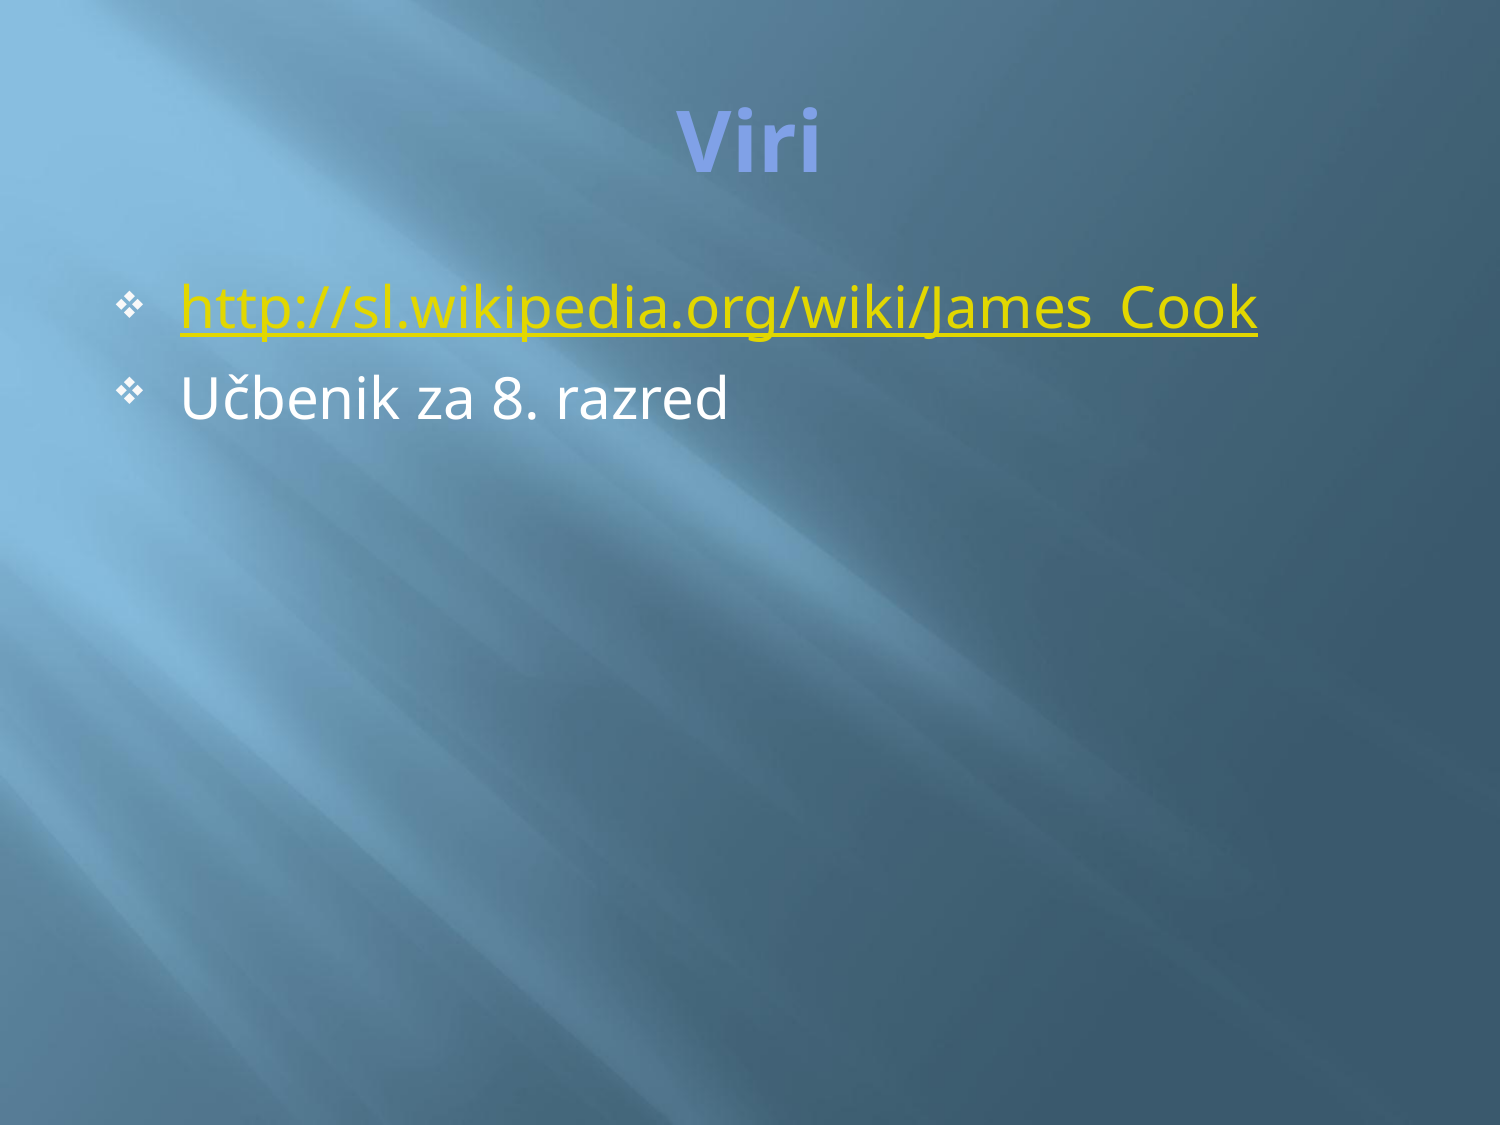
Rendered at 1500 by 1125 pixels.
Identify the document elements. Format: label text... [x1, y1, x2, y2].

title Viri [75, 45, 1425, 233]
list http://sl.wikipedia.org/wiki/James_Cook Učbenik za 8. razred [75, 262, 1425, 1035]
picture [0, 0, 1500, 1125]
